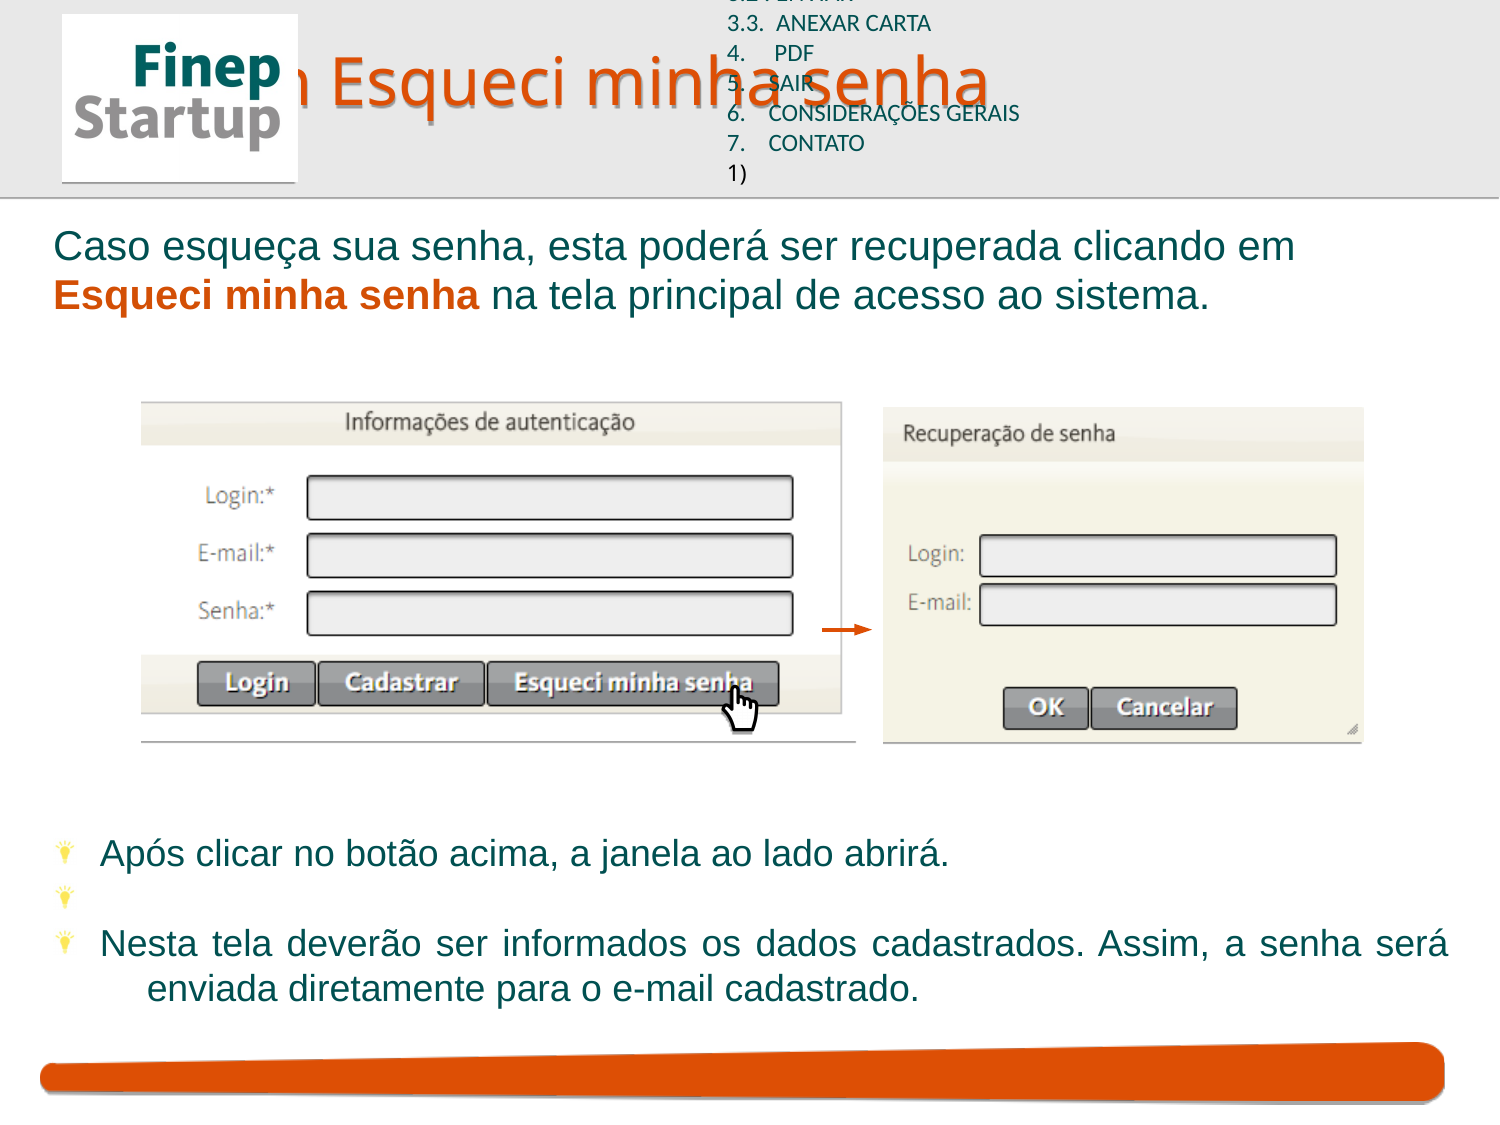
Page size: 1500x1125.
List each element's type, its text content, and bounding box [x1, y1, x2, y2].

text_box Caso esqueça sua senha, esta poderá ser recuperada clicando em Esqueci minha senha na tela principal de acesso ao sistema. [38, 211, 1464, 326]
text_box 1. 1º ACESSO 2. CADASTRO 3. BOTÕES DO FORMULÁRIO 3.1. SALVAR 3.2 . ENVIAR 3.3. ANEXAR CARTA 4. PDF 5. SAIR 6. CONSIDERAÇÕES GERAIS 7. CONTATO [712, 0, 1480, 195]
picture [883, 407, 1364, 742]
picture [141, 380, 858, 742]
text_box Após clicar no botão acima, a janela ao lado abrirá. Nesta tela deverão ser informados os dados cadastrados. Assim, a senha será enviada diretamente para o e-mail cadastrado. [38, 821, 1464, 1017]
picture [62, 14, 298, 182]
